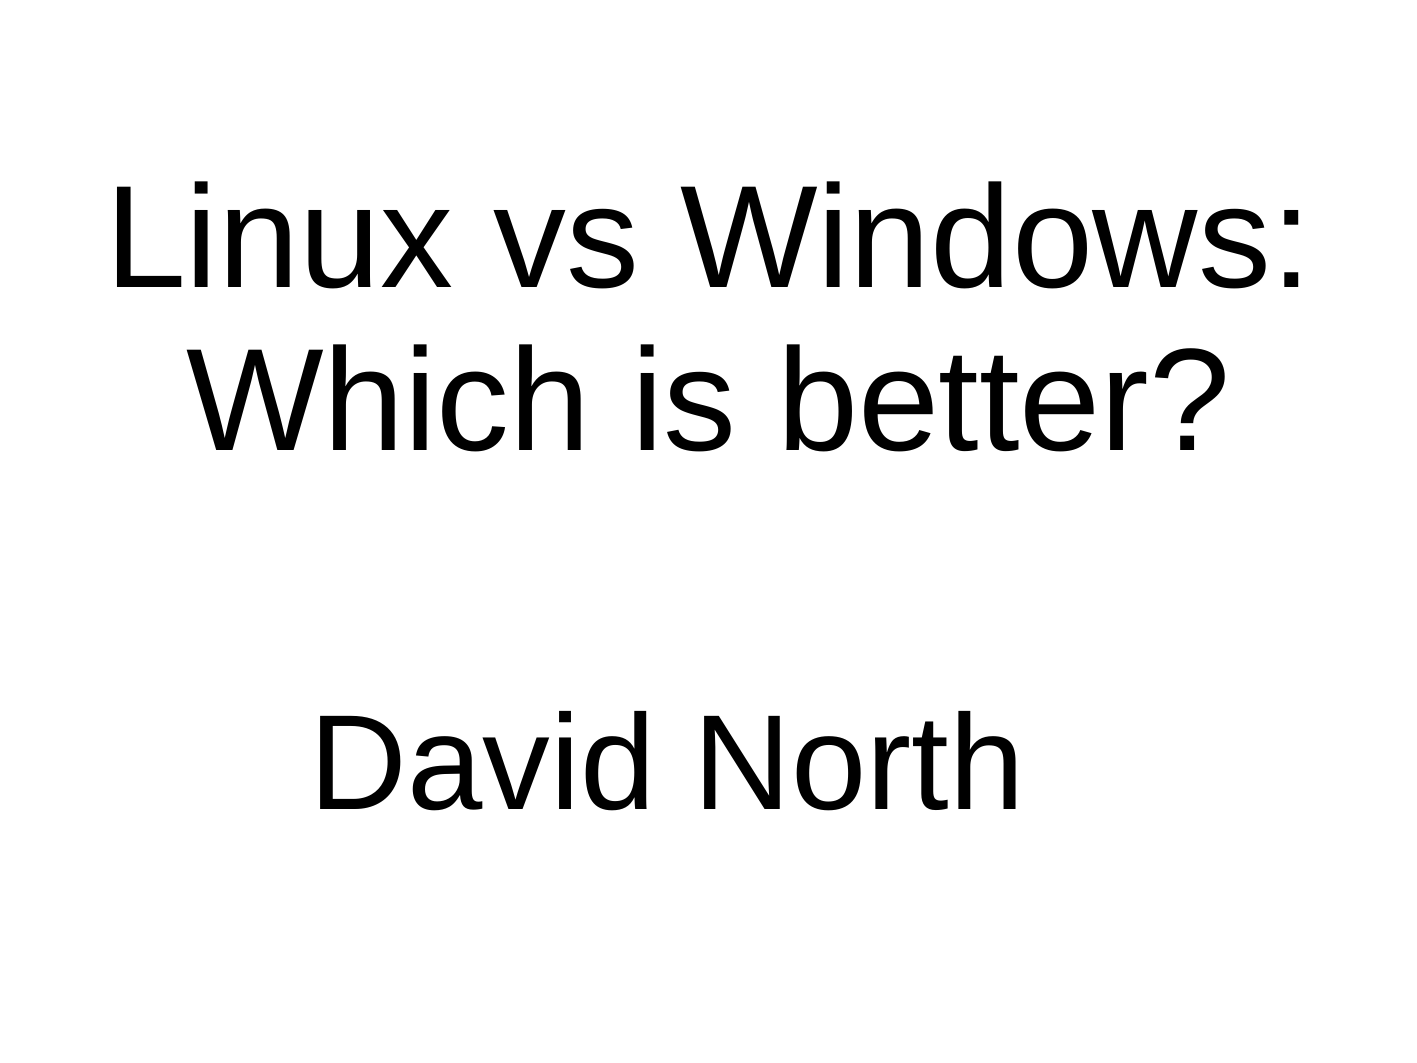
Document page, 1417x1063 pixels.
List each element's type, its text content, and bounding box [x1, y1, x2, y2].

text_box Linux vs Windows: Which is better? [29, 147, 1388, 595]
text_box David North [295, 679, 1152, 895]
